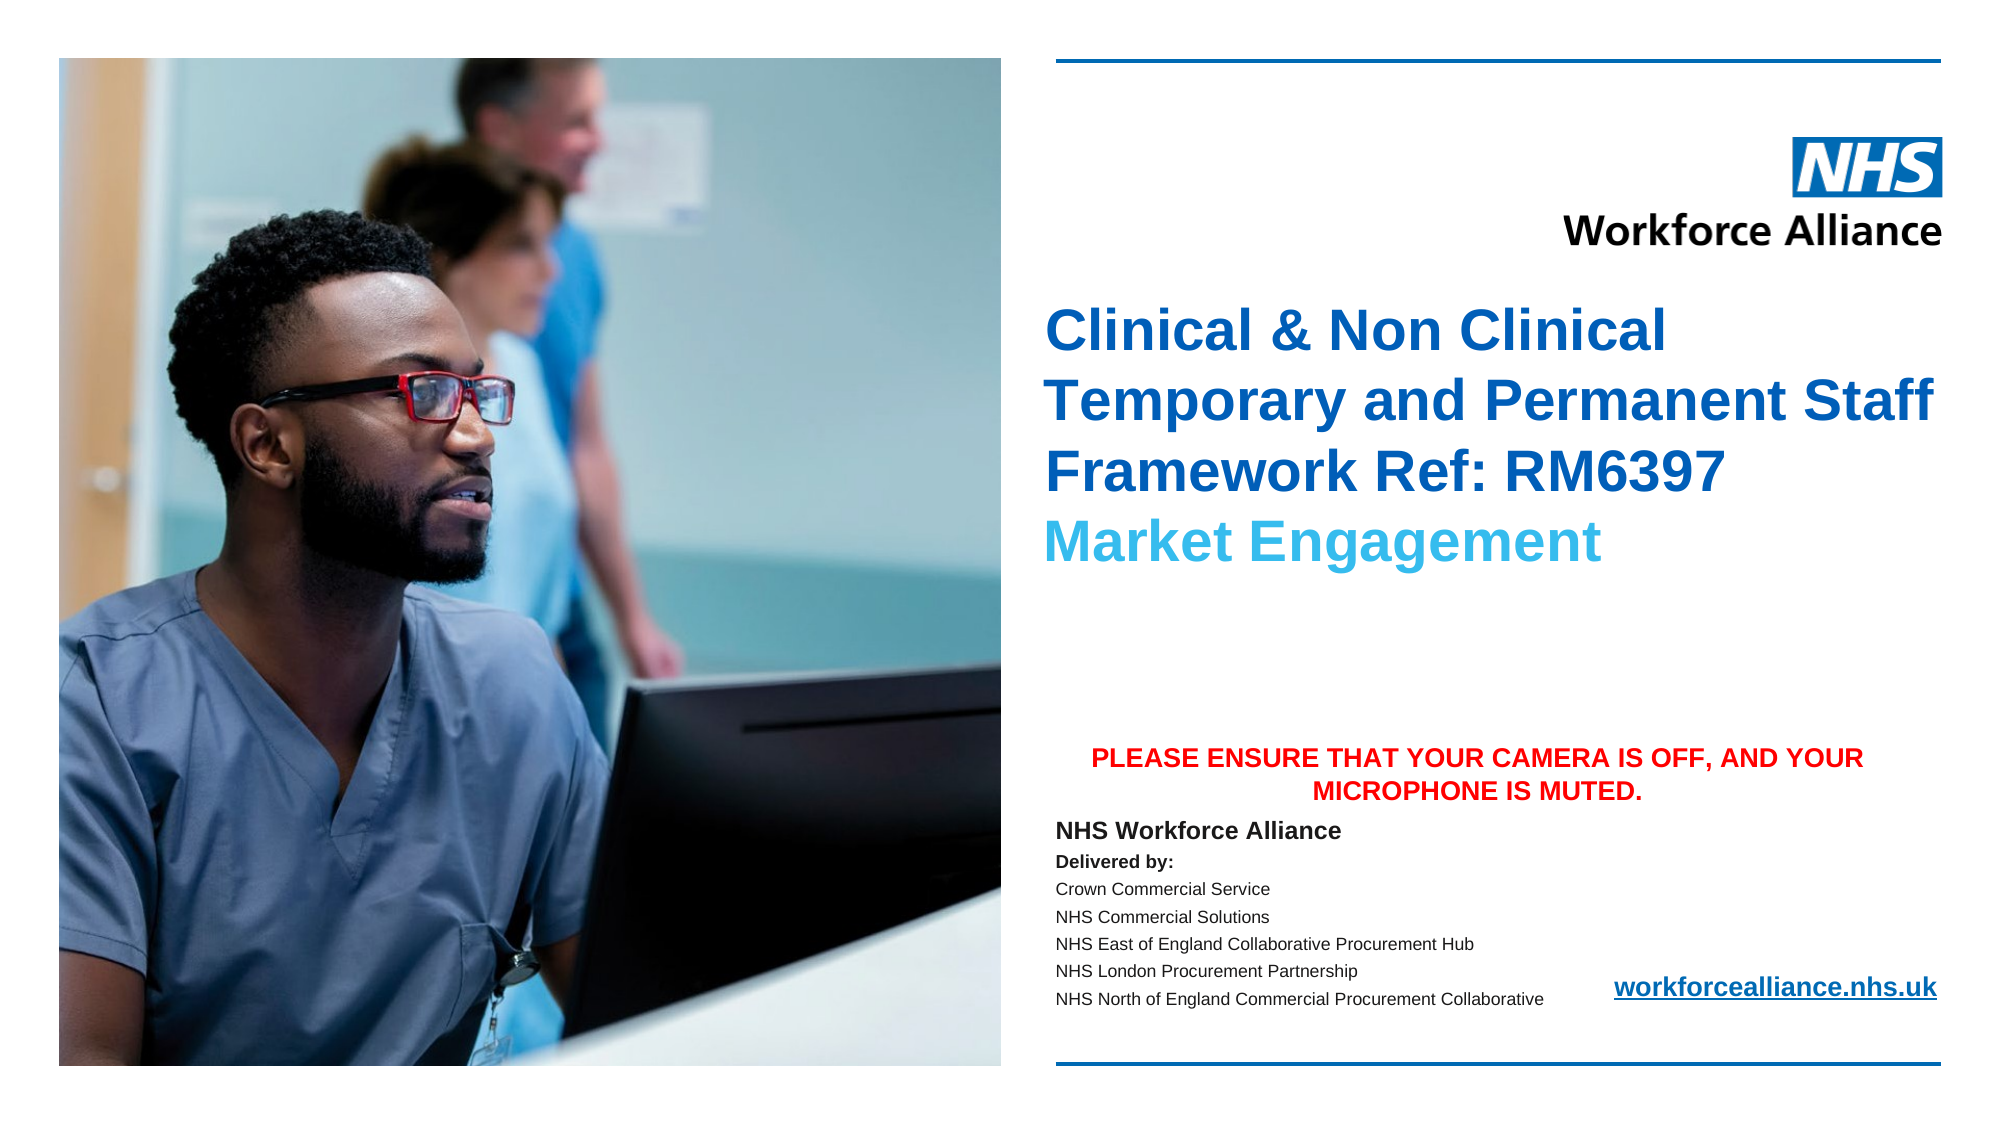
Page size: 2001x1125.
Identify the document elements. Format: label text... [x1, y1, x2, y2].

text_box PLEASE ENSURE THAT YOUR CAMERA IS OFF, AND YOUR MICROPHONE IS MUTED. [1034, 725, 1921, 807]
picture [59, 59, 1001, 1066]
text_box NHS Workforce Alliance Delivered by: Crown Commercial Service NHS Commercial Solutions NHS East of England Collaborative Procurement Hub NHS London Procurement Partnership NHS North of England Commercial Procurement Collaborative [1055, 807, 1570, 1018]
text_box workforcealliance.nhs.uk [1557, 966, 1937, 996]
title Clinical & Non Clinical Temporary and Permanent Staff Framework Ref: RM6397 Market Engagement [1043, 291, 1937, 698]
